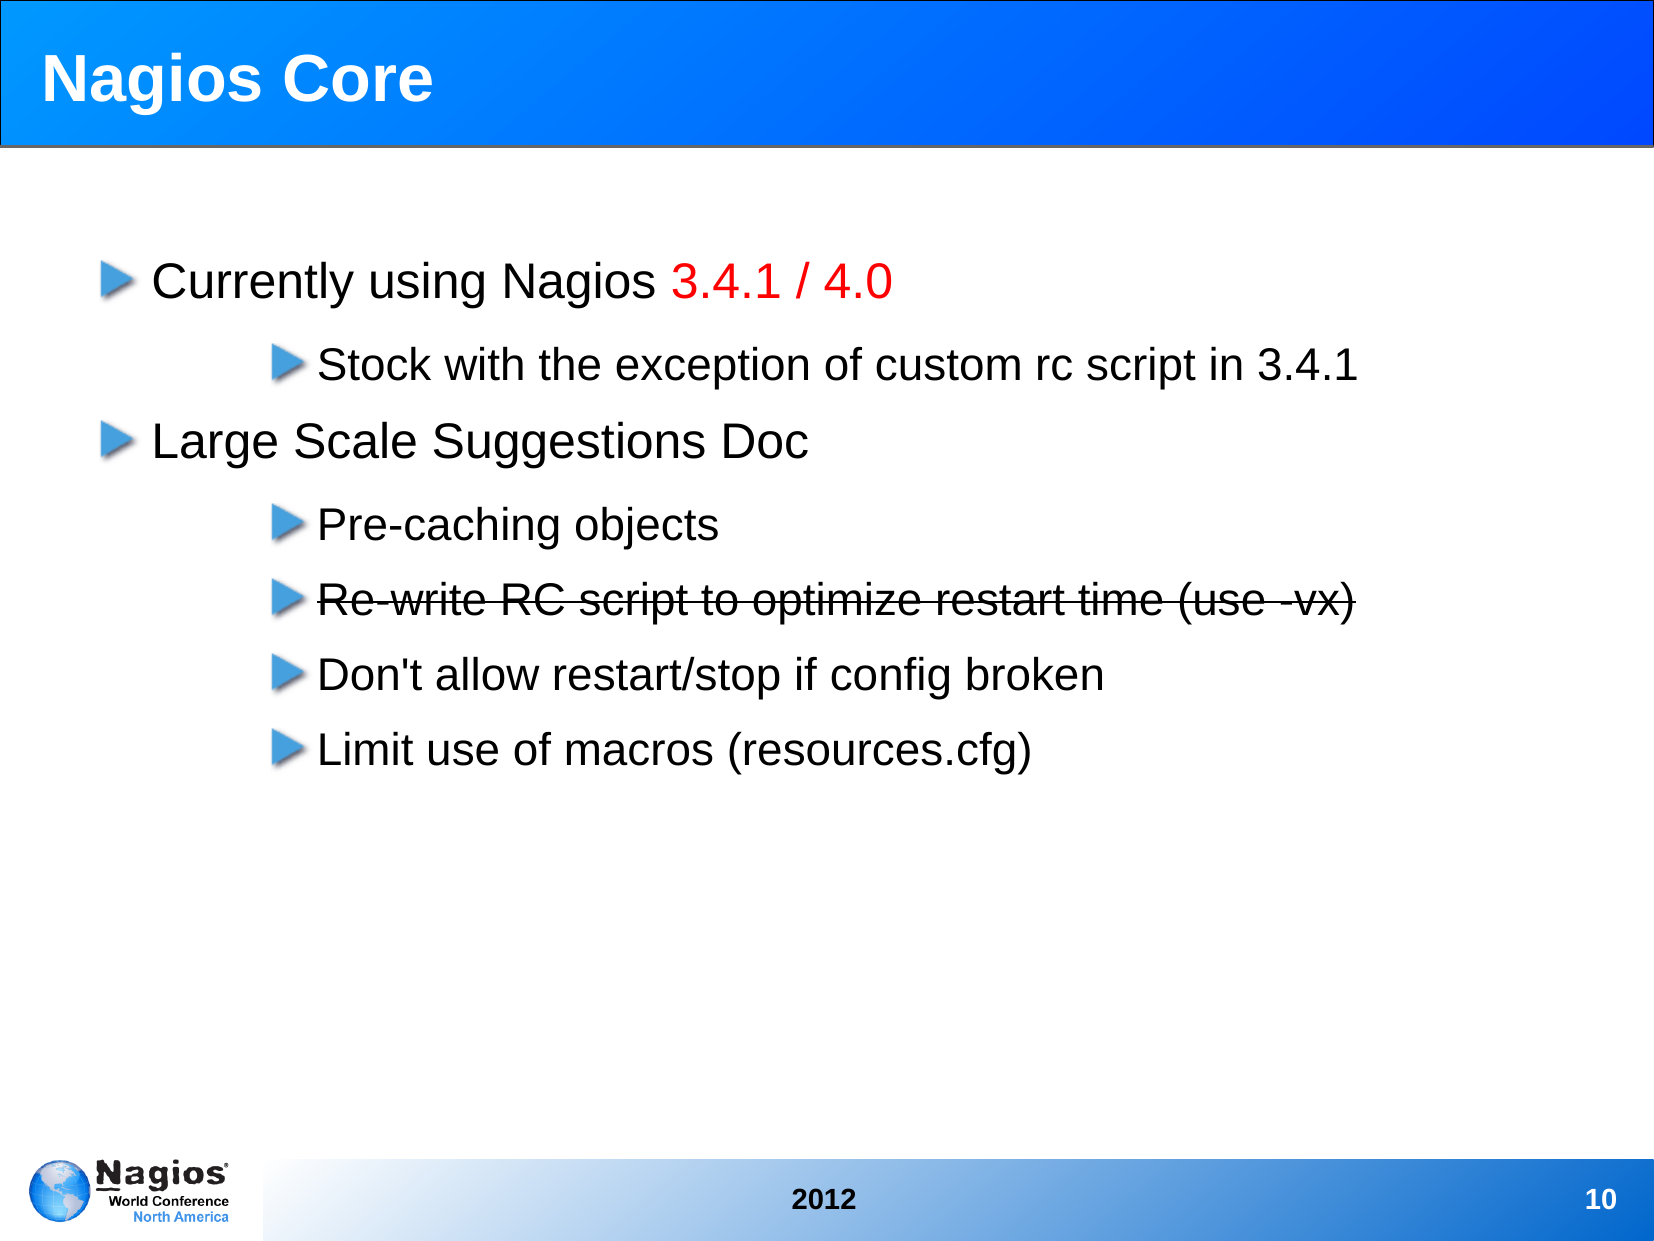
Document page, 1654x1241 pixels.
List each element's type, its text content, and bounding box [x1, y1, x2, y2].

picture [29, 1159, 229, 1235]
title Nagios Core [41, 29, 1248, 127]
list Currently using Nagios 3.4.1 / 4.0 Stock with the exception of custom rc script in 3.4.1 Large Scale Suggestions Doc Pre-caching objects Re-write RC script to optimize restart time (use -vx) Don't allow restart/stop if config broken Limit use of macros (resources.cfg) [80, 253, 1579, 1072]
